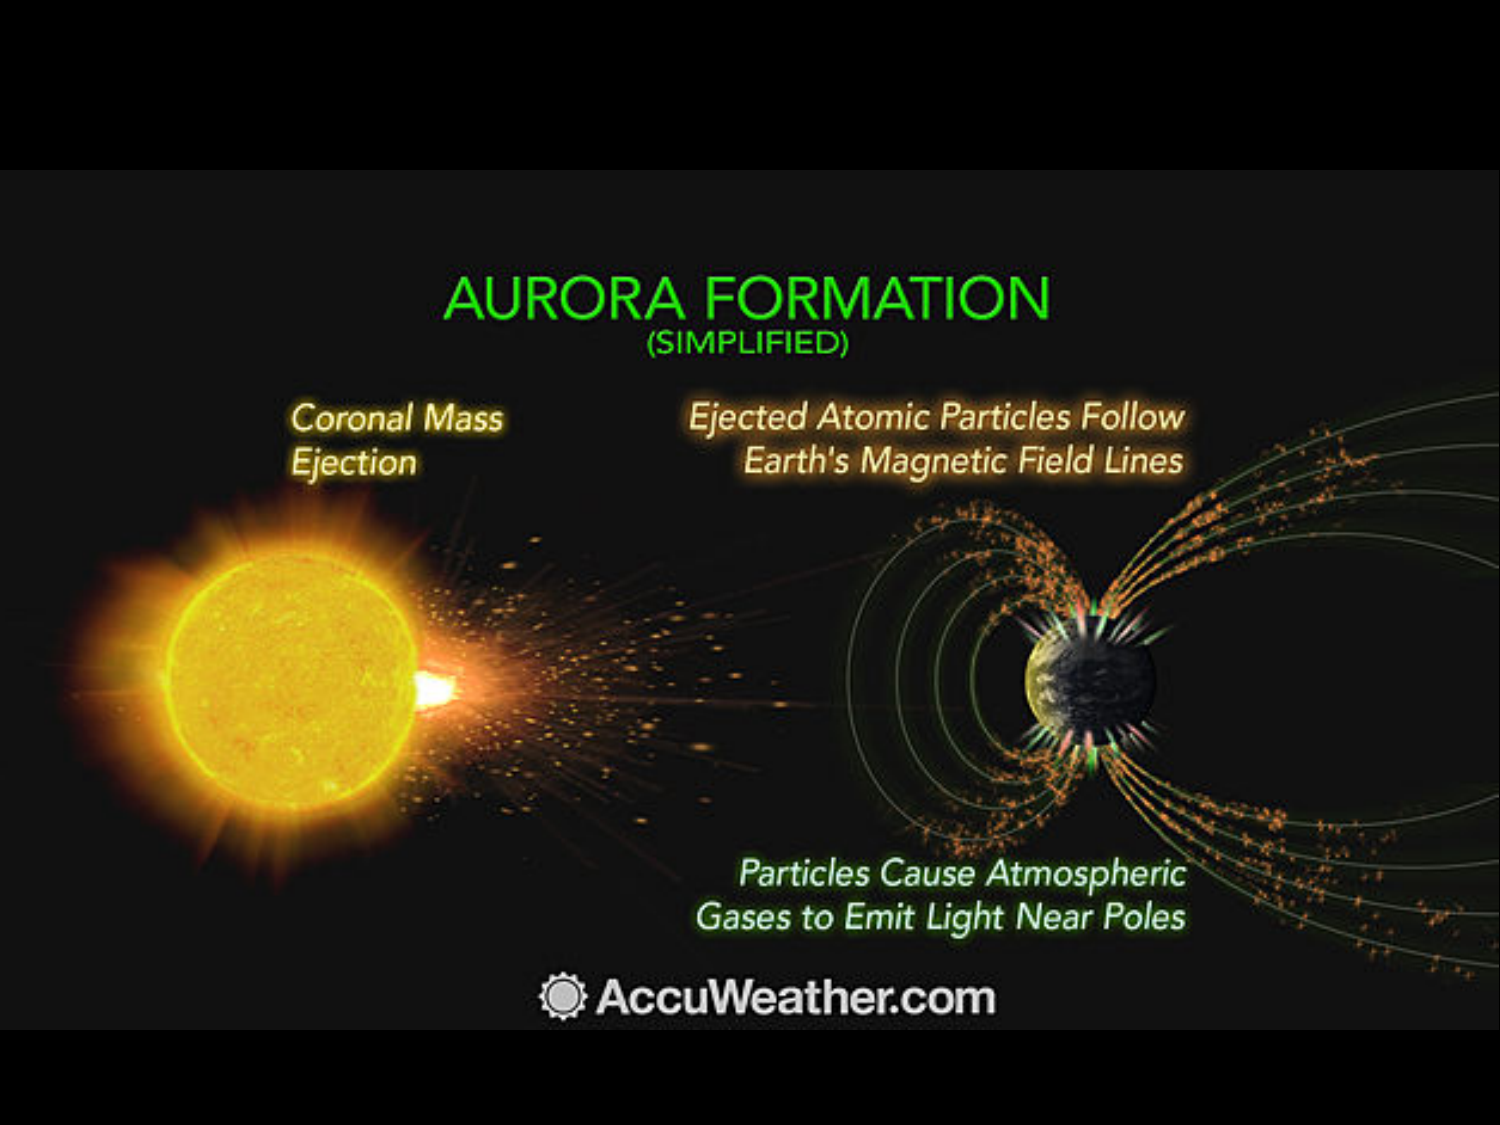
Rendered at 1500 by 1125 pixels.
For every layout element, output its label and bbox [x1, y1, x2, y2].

text_box [0, 0, 1500, 1125]
picture [0, 170, 1499, 1030]
